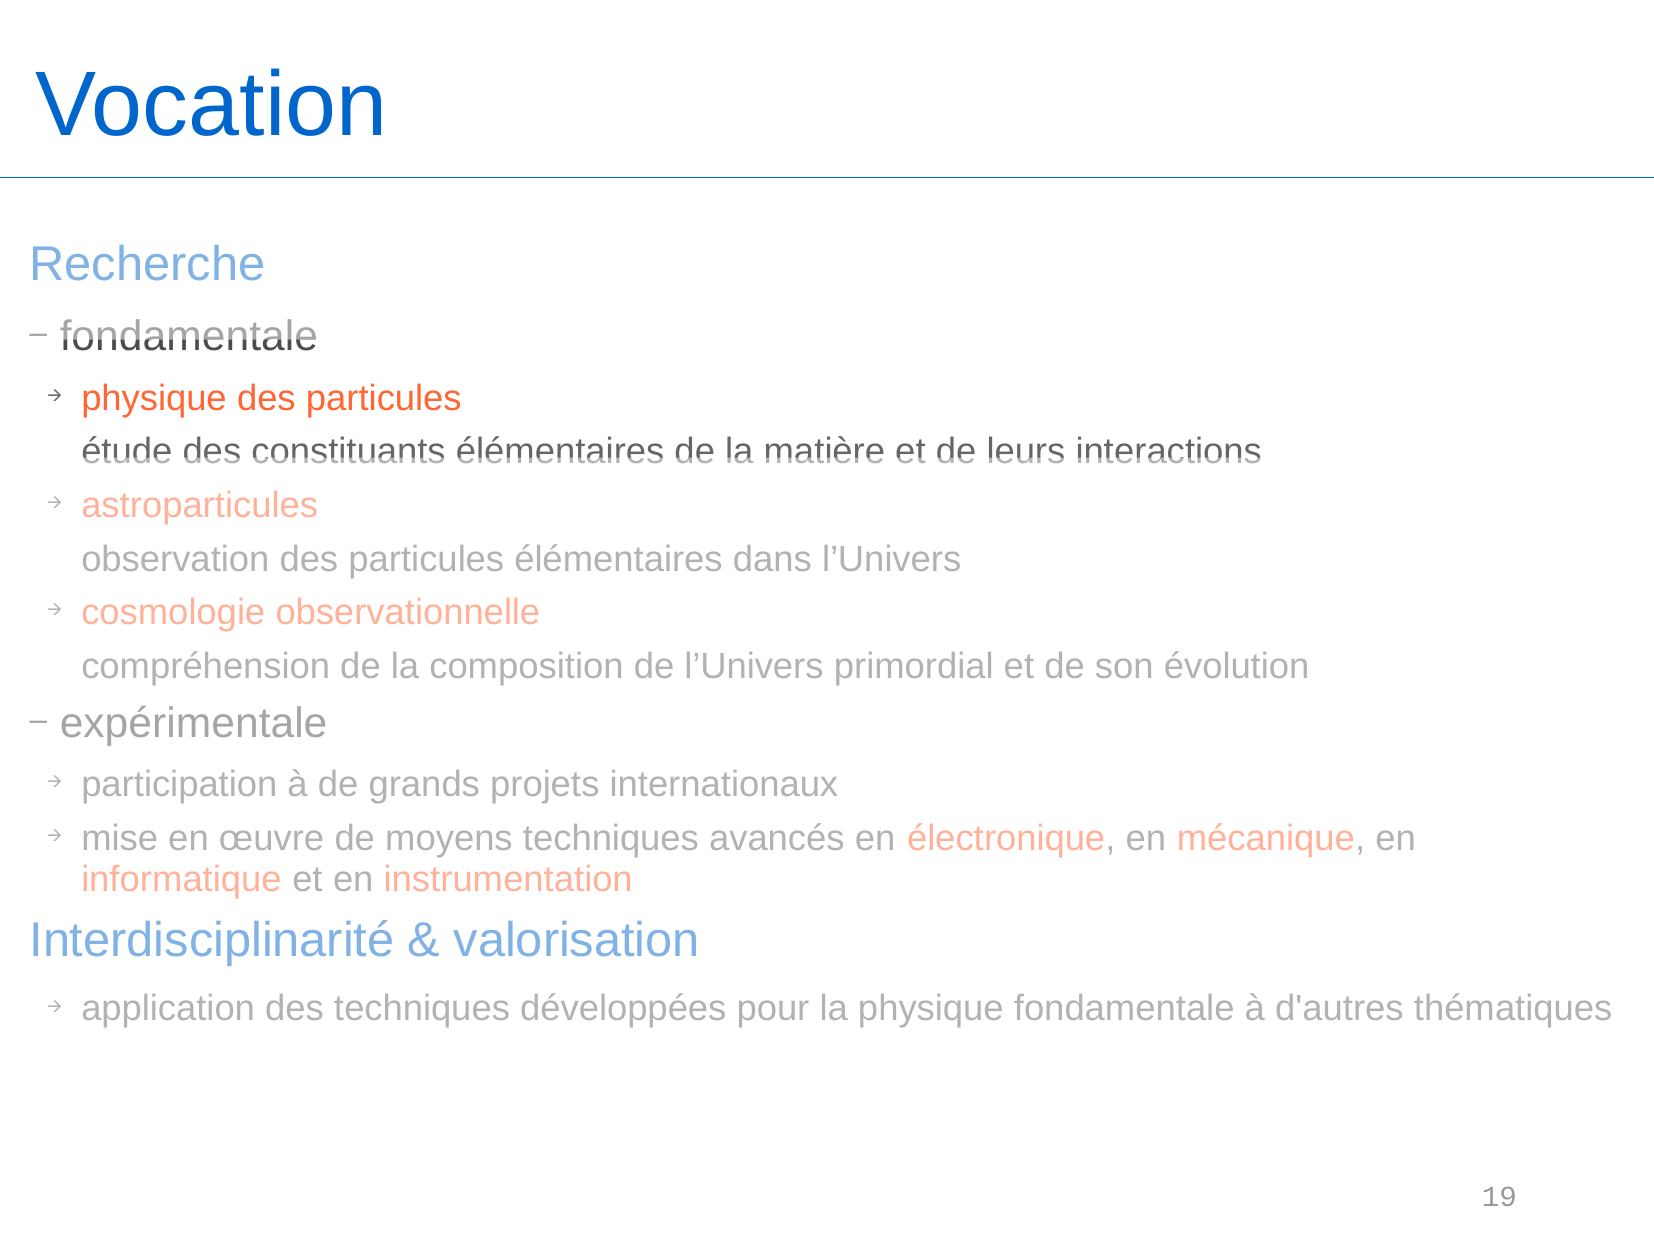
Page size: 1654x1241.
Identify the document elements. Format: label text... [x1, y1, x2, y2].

text_box [0, 206, 1654, 340]
list Recherche fondamentale physique des particules étude des constituants élémentaires de la matière et de leurs interactions astroparticules observation des particules élémentaires dans l’Univers cosmologie observationnelle compréhension de la composition de l’Univers primordial et de son évolution expérimentale participation à de grands projets internationaux mise en œuvre de moyens techniques avancés en électronique, en mécanique, en informatique et en instrumentation Interdisciplinarité & valorisation application des techniques développées pour la physique fondamentale à d'autres thématiques [29, 340, 1625, 457]
title Vocation [35, 29, 1589, 178]
text_box [0, 457, 1654, 1152]
